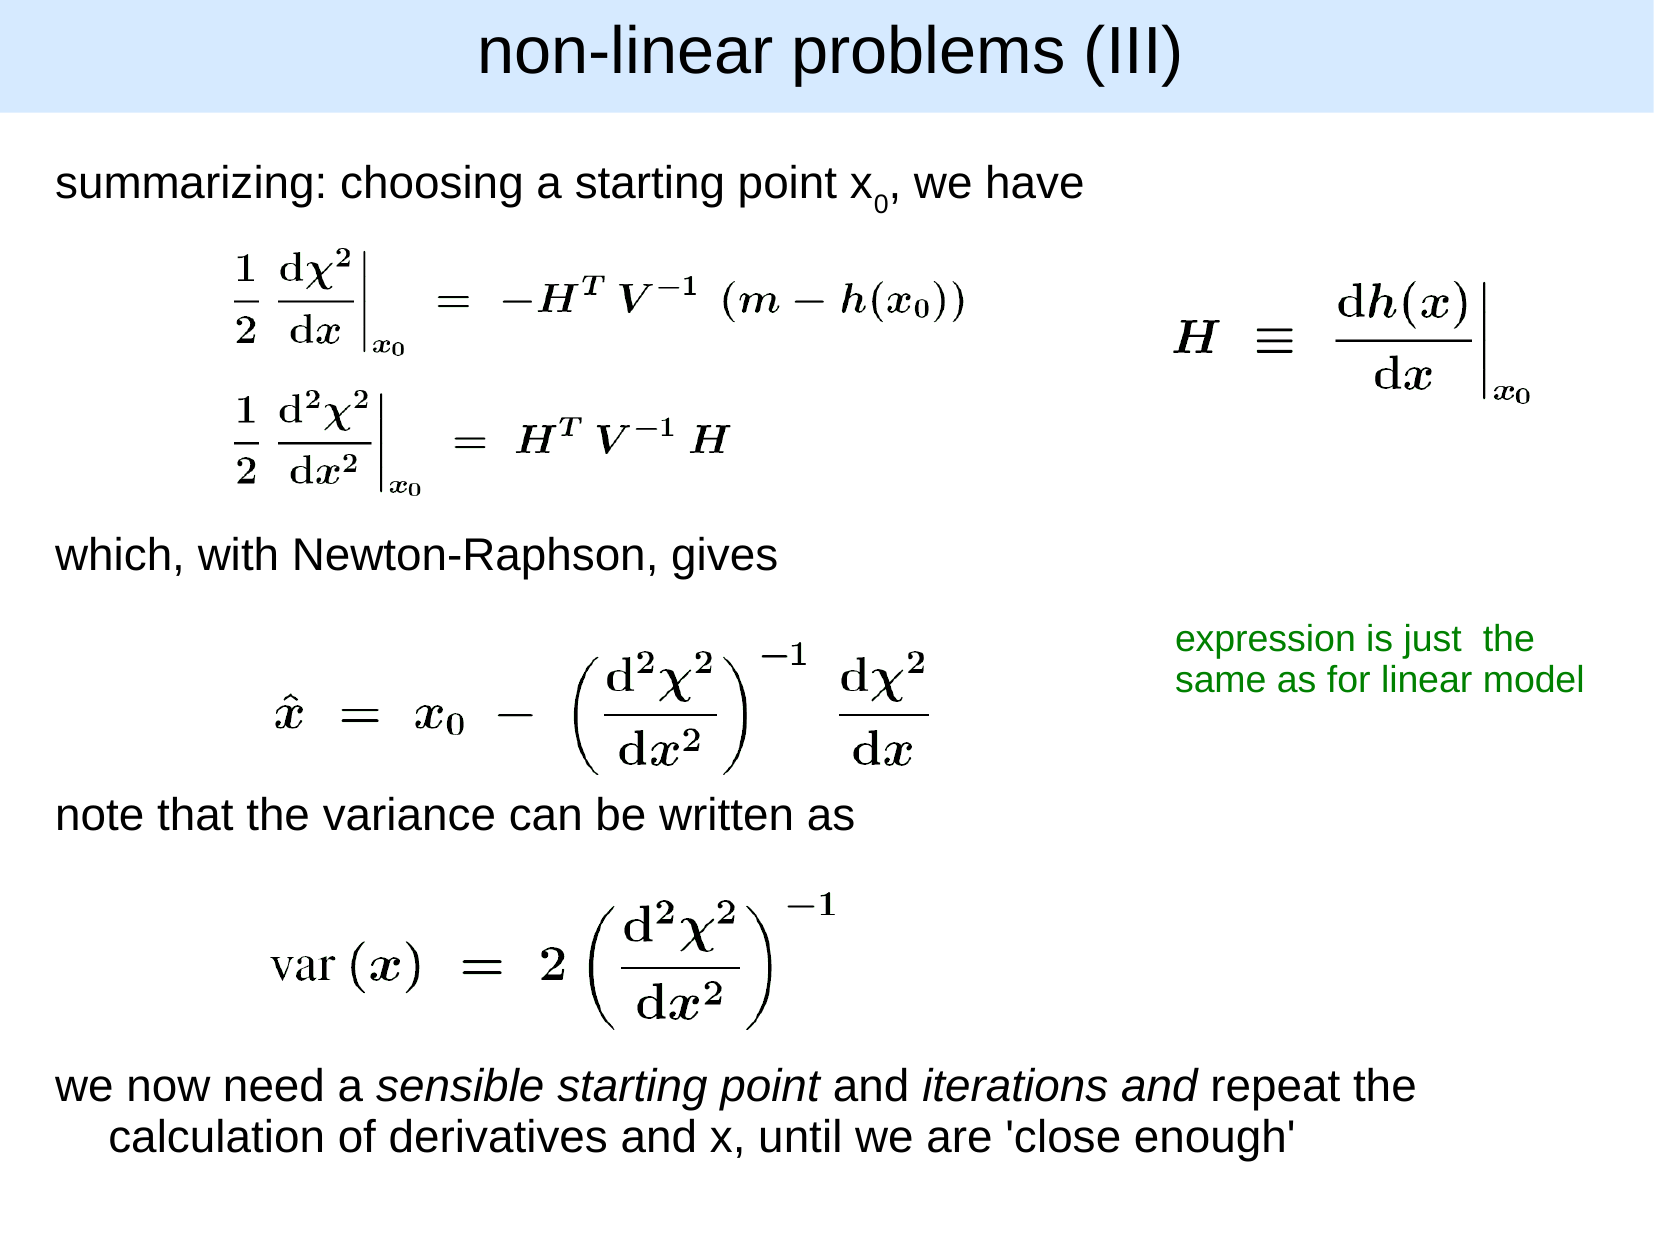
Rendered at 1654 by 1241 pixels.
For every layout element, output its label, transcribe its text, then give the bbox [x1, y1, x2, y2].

picture [262, 635, 938, 785]
picture [262, 895, 848, 1041]
list note that the variance can be written as [37, 788, 1613, 895]
text_box expression is just the same as for linear model [1160, 609, 1627, 736]
title non-linear problems (III) [86, 0, 1576, 100]
picture [225, 238, 976, 508]
list which, with Newton-Raphson, gives [37, 528, 1613, 635]
list summarizing: choosing a starting point x0, we have [37, 156, 1613, 263]
picture [1162, 271, 1538, 413]
list we now need a sensible starting point and iterations and repeat the calculation of derivatives and x, until we are 'close enough' [37, 1060, 1613, 1197]
